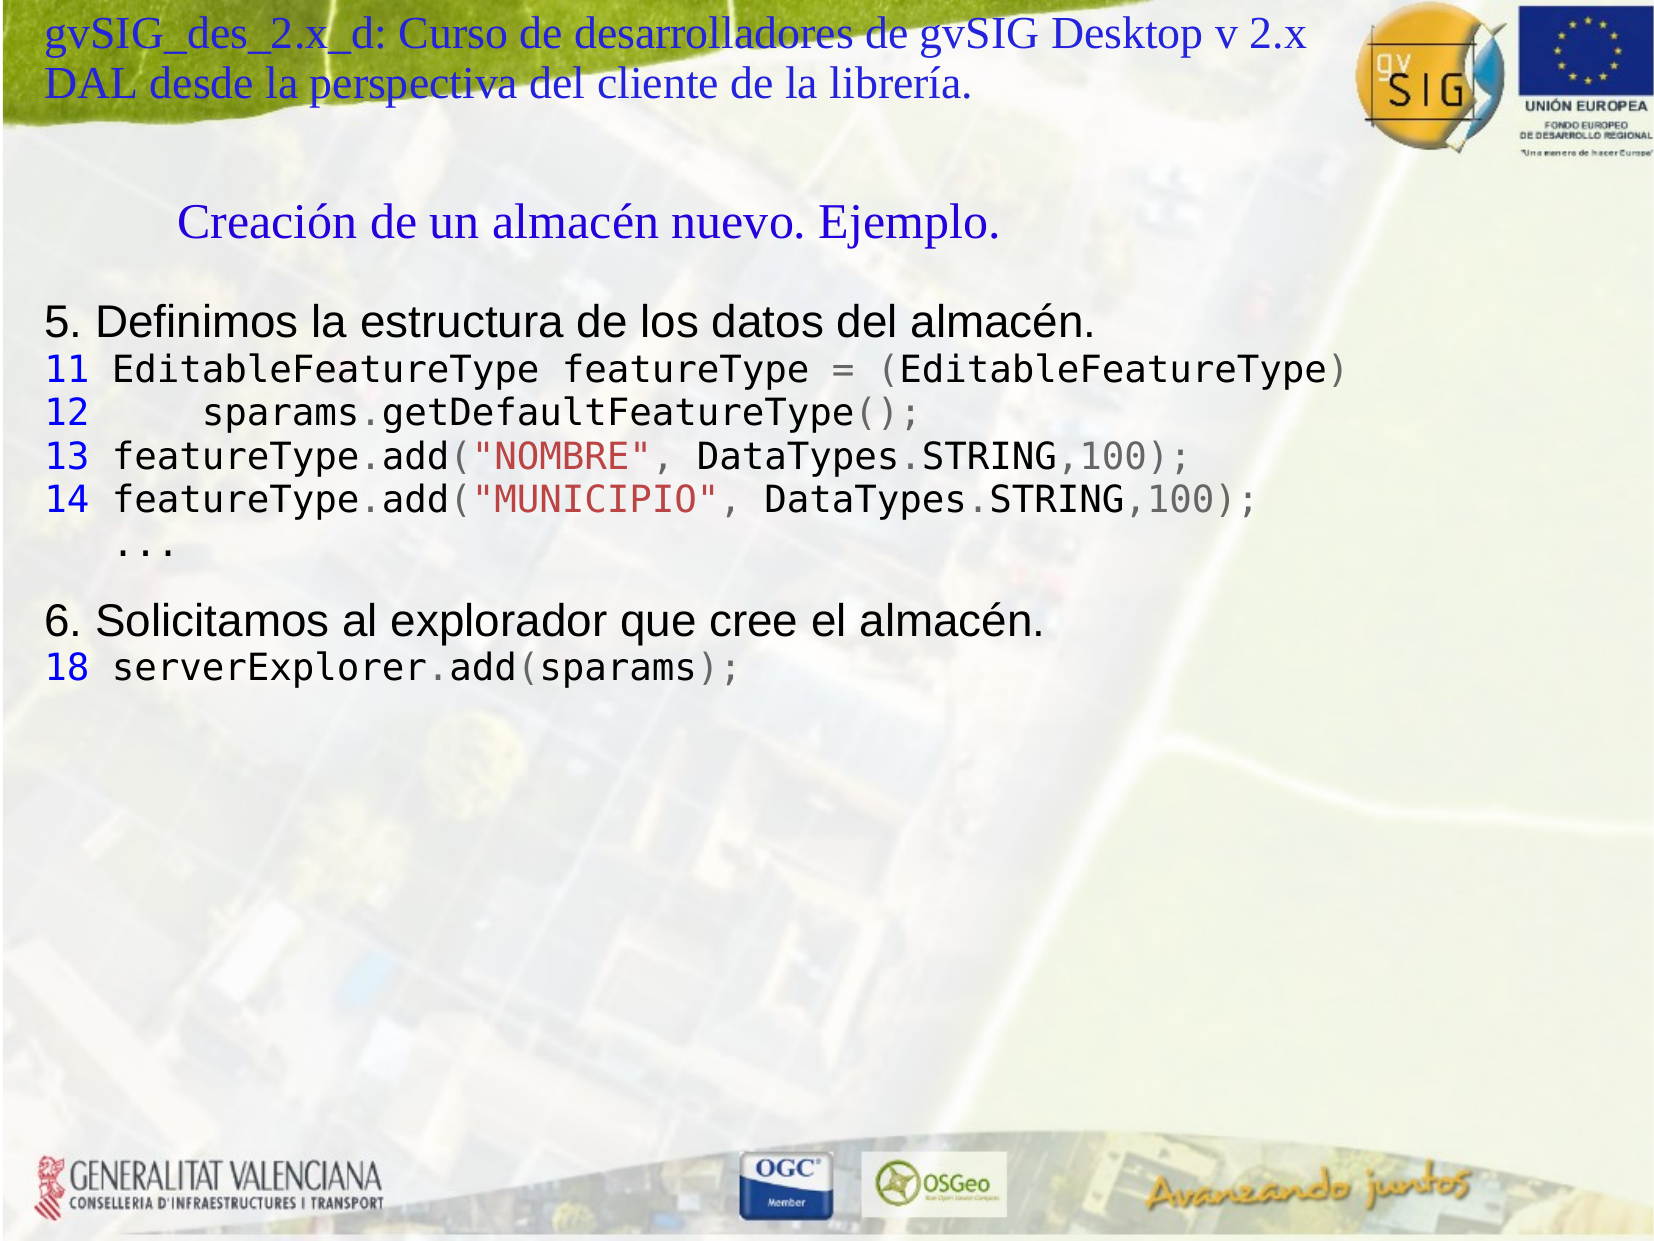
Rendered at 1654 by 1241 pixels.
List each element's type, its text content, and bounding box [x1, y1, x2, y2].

picture [2, 0, 1654, 1241]
title Creación de un almacén nuevo. Ejemplo. [177, 88, 1329, 288]
text_box 5. Definimos la estructura de los datos del almacén. 11 EditableFeatureType featureType = (EditableFeatureType) 12 sparams.getDefaultFeatureType(); 13 featureType.add("NOMBRE", DataTypes.STRING,100); 14 featureType.add("MUNICIPIO", DataTypes.STRING,100); ... 6. Solicitamos al explorador que cree el almacén. 18 serverExplorer.add(sparams); [29, 288, 1625, 1063]
